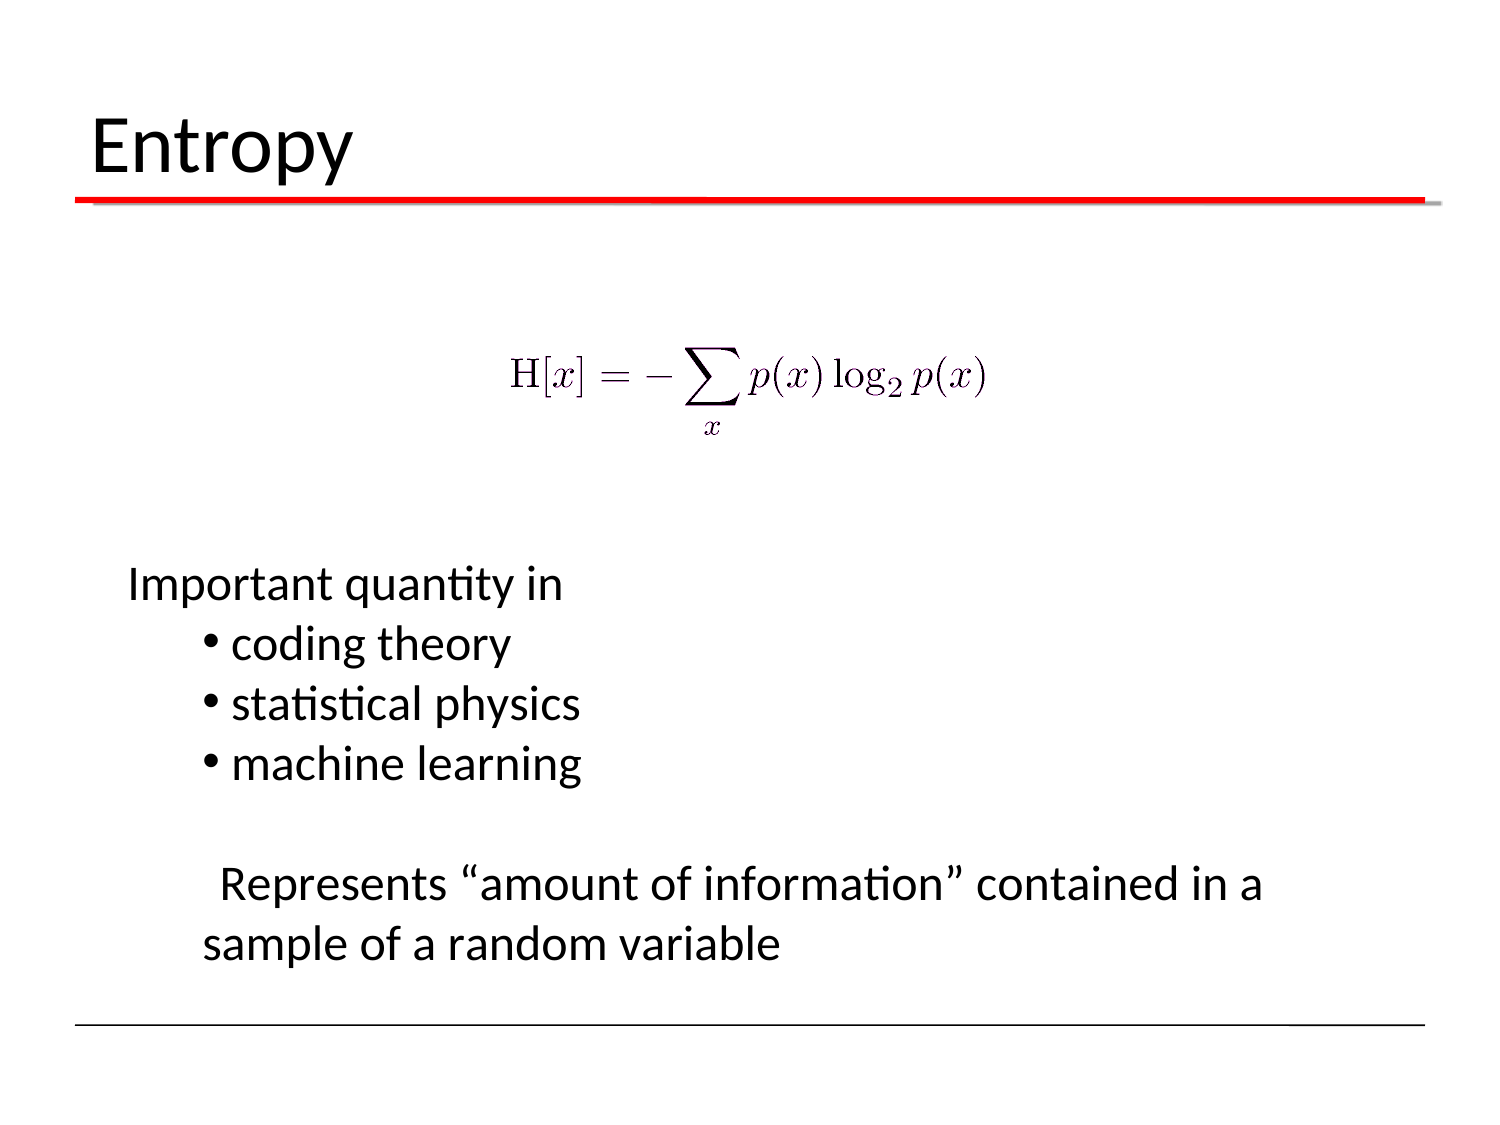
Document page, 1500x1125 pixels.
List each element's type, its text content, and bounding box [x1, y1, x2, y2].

picture [509, 346, 988, 438]
text_box Important quantity in coding theory statistical physics machine learning Represents “amount of information” contained in a sample of a random variable [112, 542, 1376, 978]
title Entropy [75, 45, 1426, 233]
